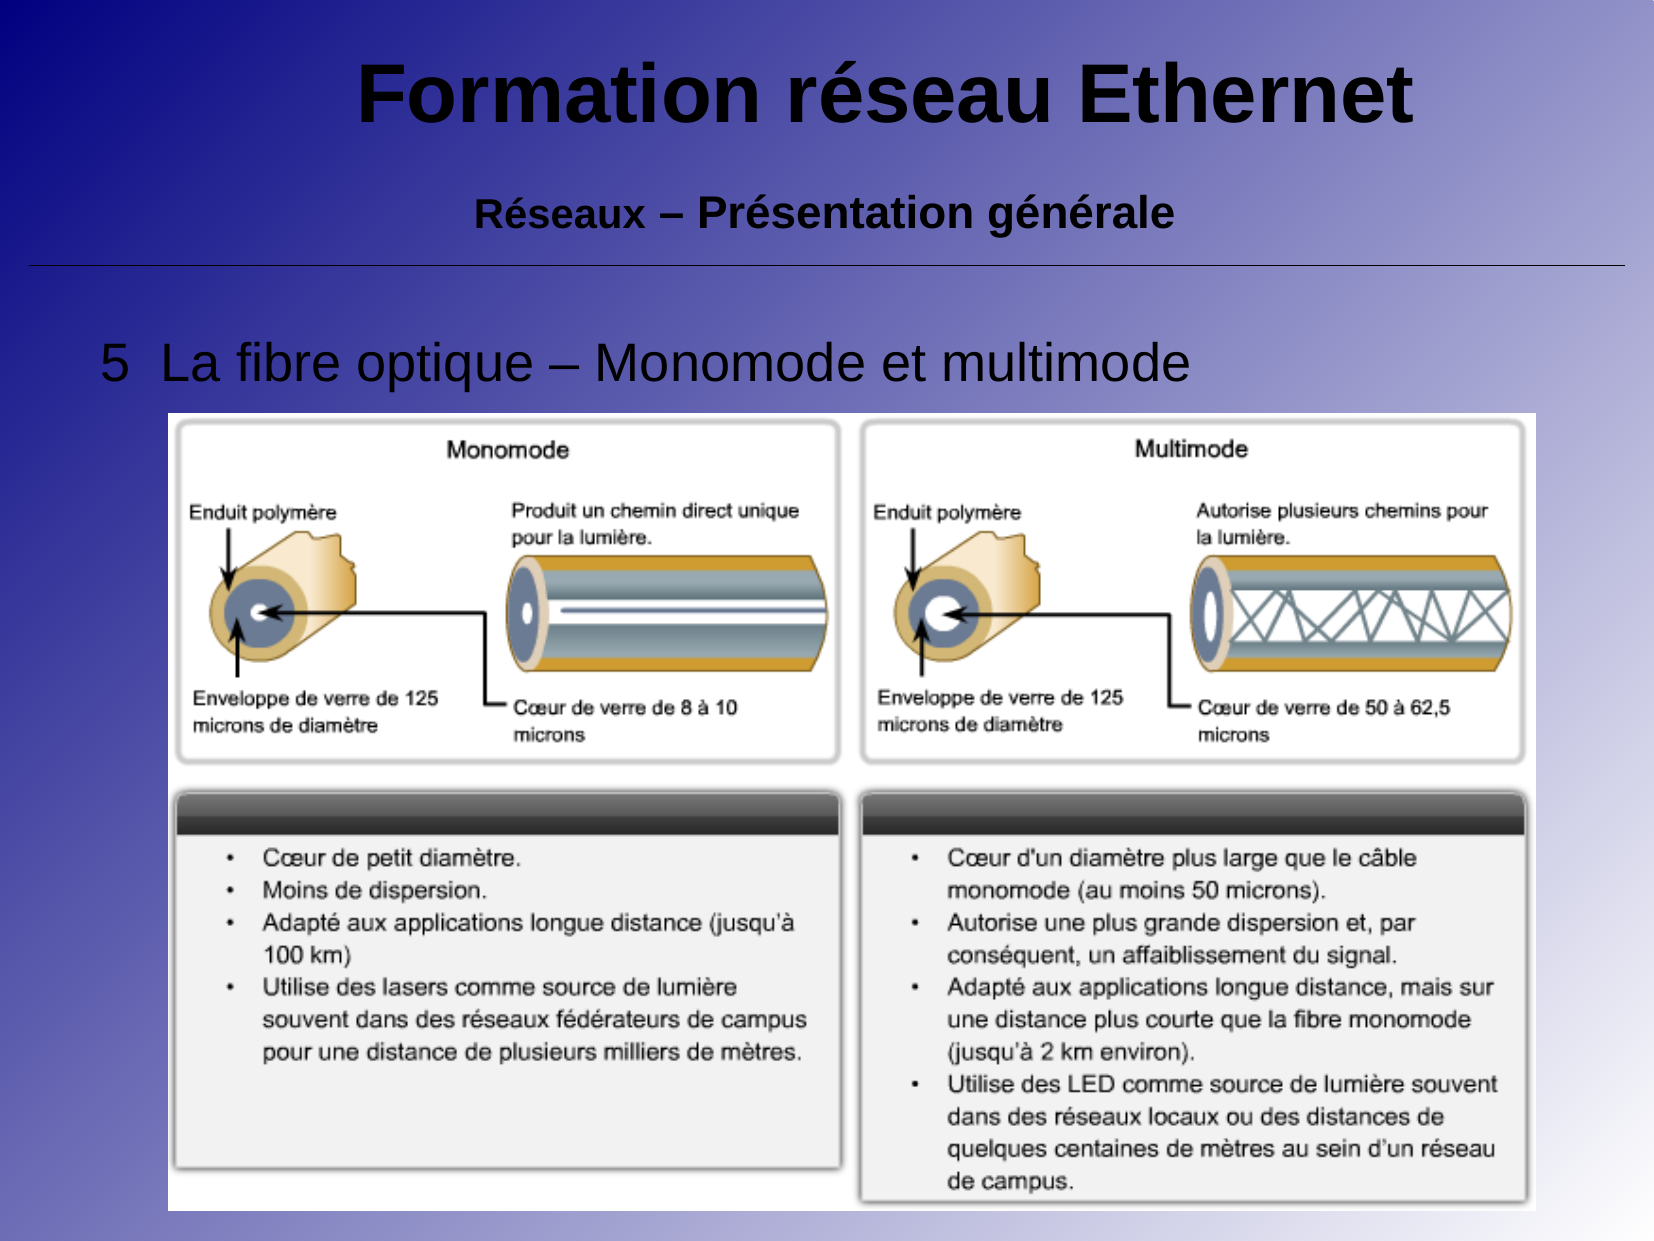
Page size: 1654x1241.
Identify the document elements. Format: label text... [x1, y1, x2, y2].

text_box 5 La fibre optique – Monomode et multimode [85, 324, 1224, 401]
text_box Formation réseau Ethernet [324, 39, 1447, 148]
text_box Réseaux – Présentation générale [29, 266, 1621, 354]
text_box Réseaux – Présentation générale [29, 177, 1621, 265]
picture [168, 413, 1536, 1211]
